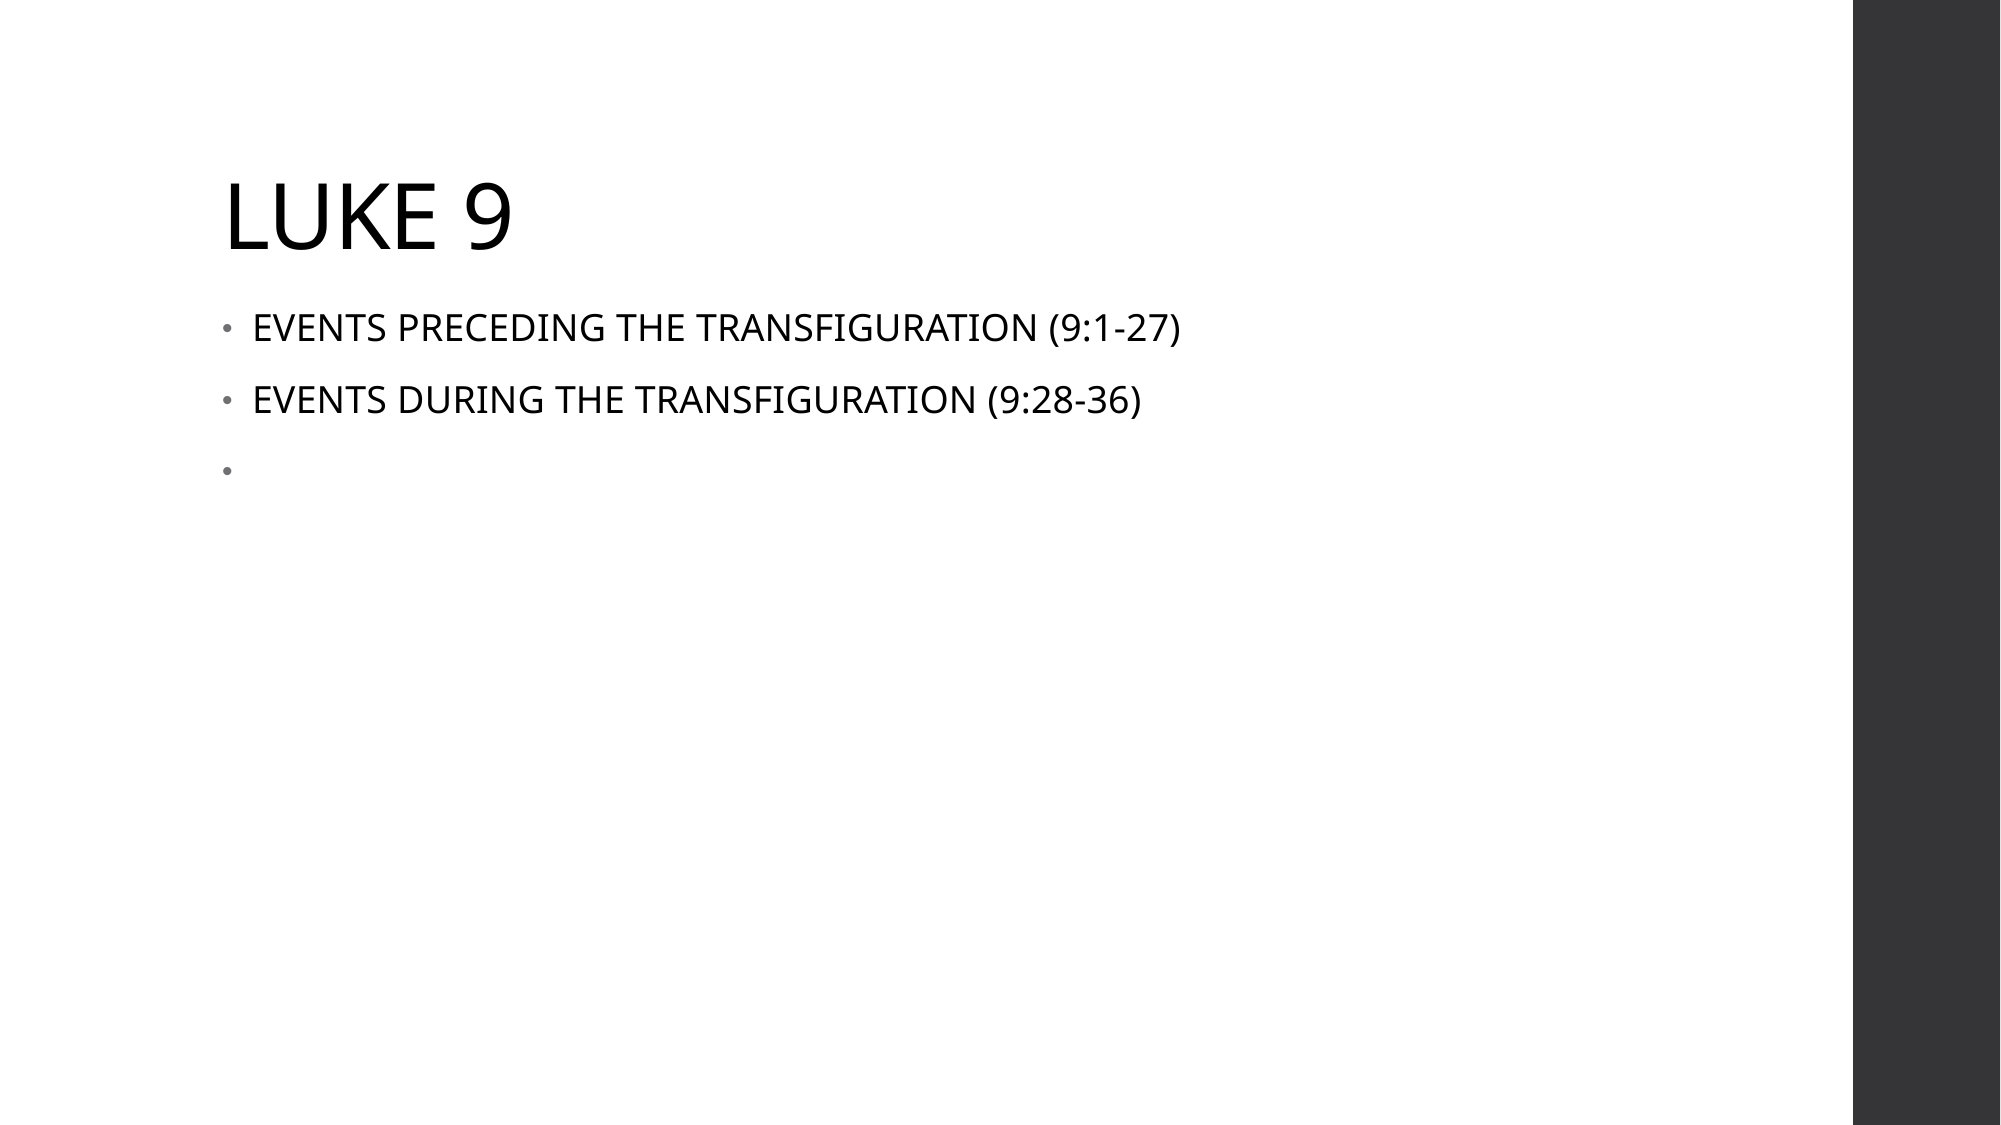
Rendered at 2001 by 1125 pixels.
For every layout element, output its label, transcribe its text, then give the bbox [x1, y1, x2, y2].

title LUKE 9 [206, 60, 1797, 278]
list EVENTS PRECEDING THE TRANSFIGURATION (9:1-27) EVENTS DURING THE TRANSFIGURATION (9:28-36) [206, 299, 1617, 1014]
